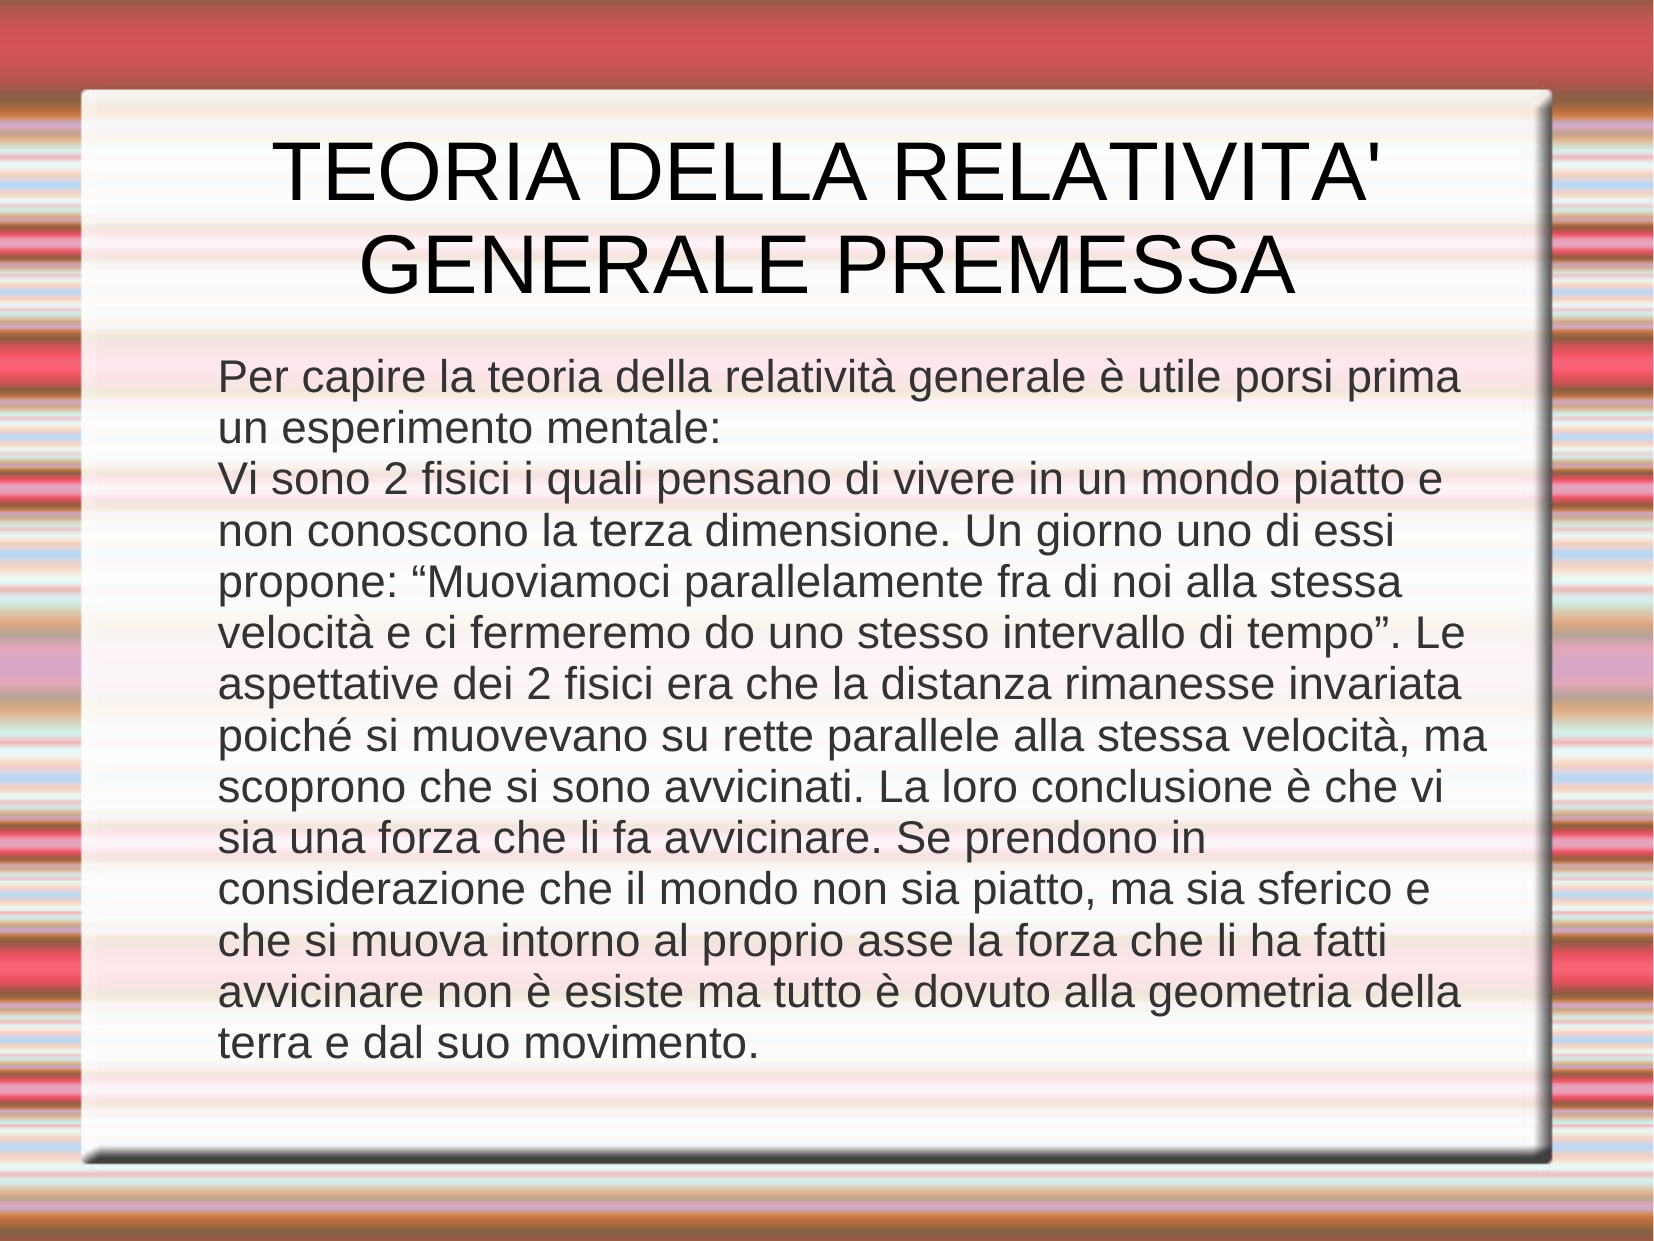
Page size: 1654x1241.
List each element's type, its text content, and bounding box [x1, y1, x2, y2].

title TEORIA DELLA RELATIVITA' GENERALE PREMESSA [121, 114, 1534, 322]
list Per capire la teoria della relatività generale è utile porsi prima un esperimento mentale: Vi sono 2 fisici i quali pensano di vivere in un mondo piatto e non conoscono la terza dimensione. Un giorno uno di essi propone: “Muoviamoci parallelamente fra di noi alla stessa velocità e ci fermeremo do uno stesso intervallo di tempo”. Le aspettative dei 2 fisici era che la distanza rimanesse invariata poiché si muovevano su rette parallele alla stessa velocità, ma scoprono che si sono avvicinati. La loro conclusione è che vi sia una forza che li fa avvicinare. Se prendono in considerazione che il mondo non sia piatto, ma sia sferico e che si muova intorno al proprio asse la forza che li ha fatti avvicinare non è esiste ma tutto è dovuto alla geometria della terra e dal suo movimento. [134, 350, 1516, 1132]
picture [0, 0, 1654, 1241]
